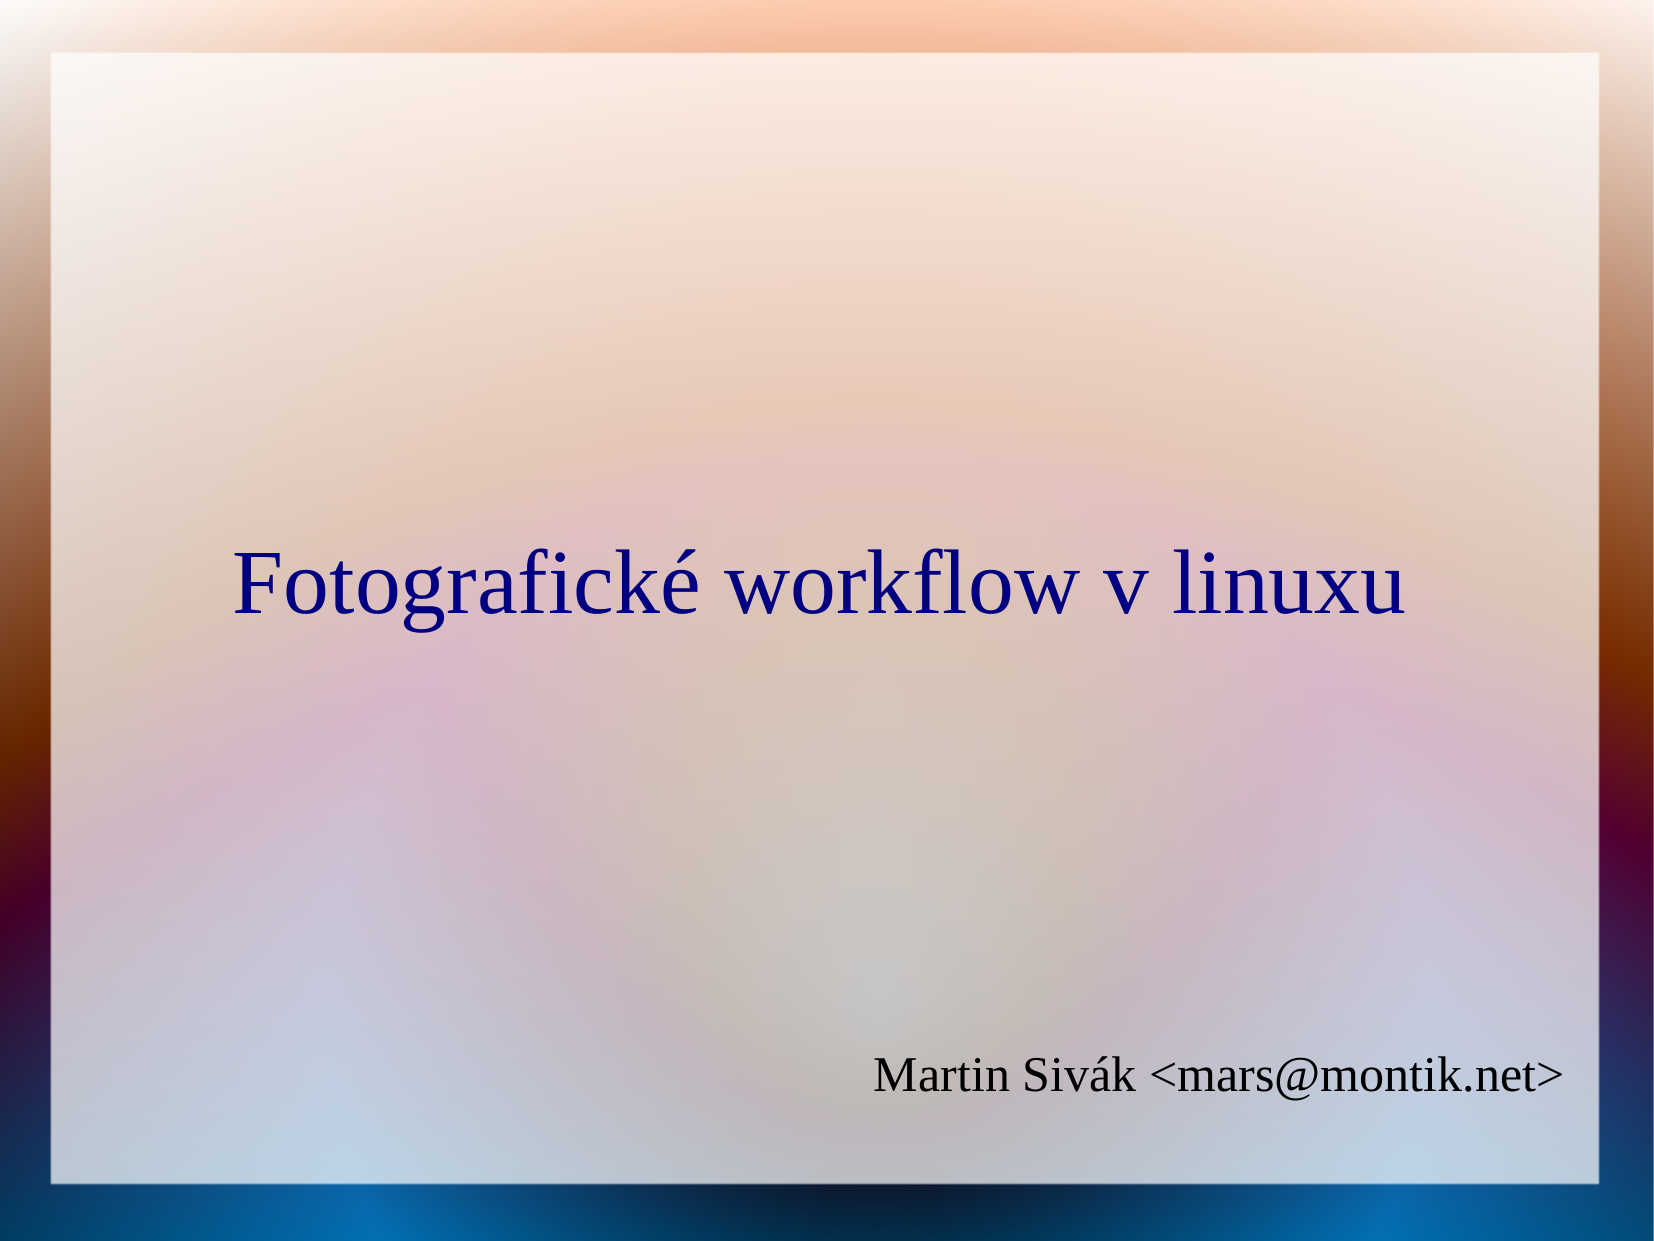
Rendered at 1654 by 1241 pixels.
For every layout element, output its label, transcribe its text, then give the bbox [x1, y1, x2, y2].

title Fotografické workflow v linuxu [76, 486, 1565, 680]
picture [0, 0, 1654, 1241]
subtitle Martin Sivák <mars@montik.net> [76, 997, 1565, 1152]
